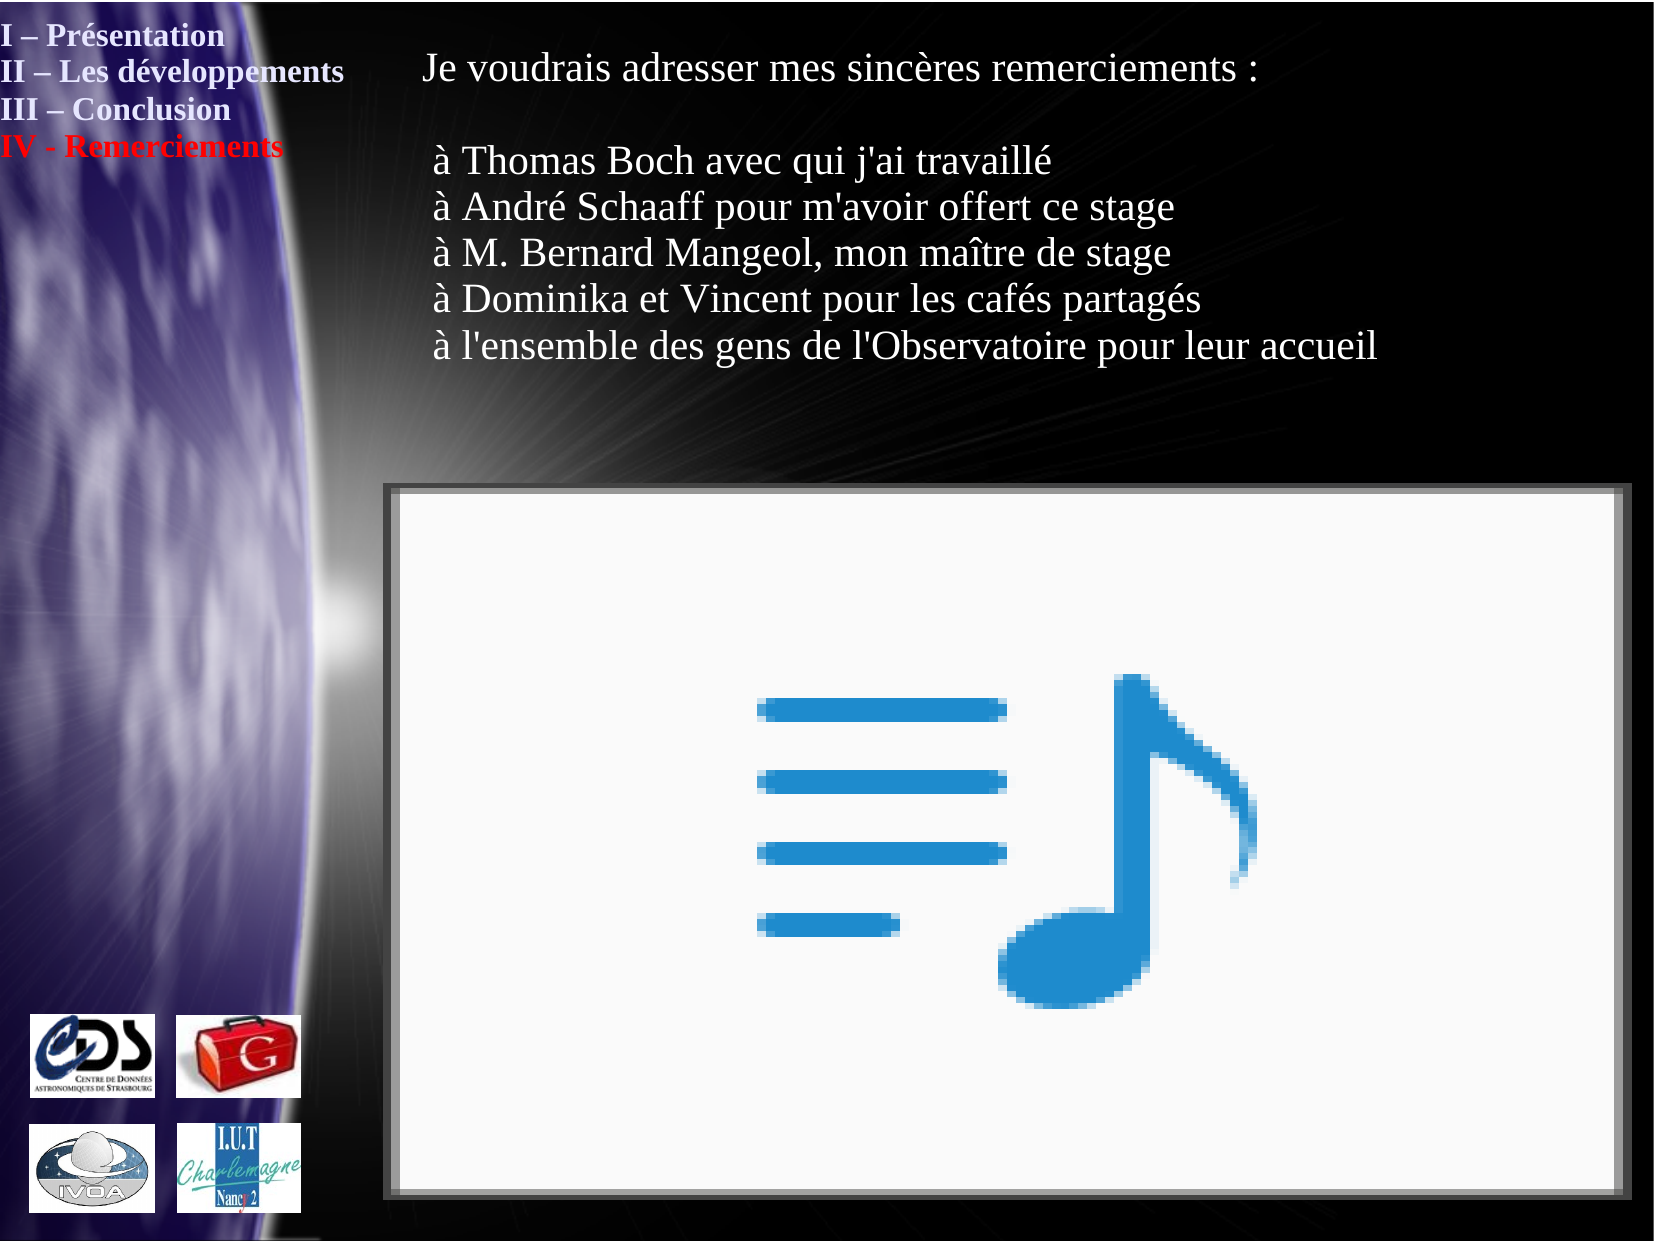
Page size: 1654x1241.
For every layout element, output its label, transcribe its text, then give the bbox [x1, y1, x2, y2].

title I – Présentation II – Les développements III – Conclusion IV - Remerciements [0, 0, 374, 215]
picture [0, 2, 1654, 1241]
text_box [382, 482, 1633, 1202]
text_box Je voudrais adresser mes sincères remerciements : à Thomas Boch avec qui j'ai travaillé à André Schaaff pour m'avoir offert ce stage à M. Bernard Mangeol, mon maître de stage à Dominika et Vincent pour les cafés partagés à l'ensemble des gens de l'Observatoire pour leur accueil [422, 44, 1582, 398]
